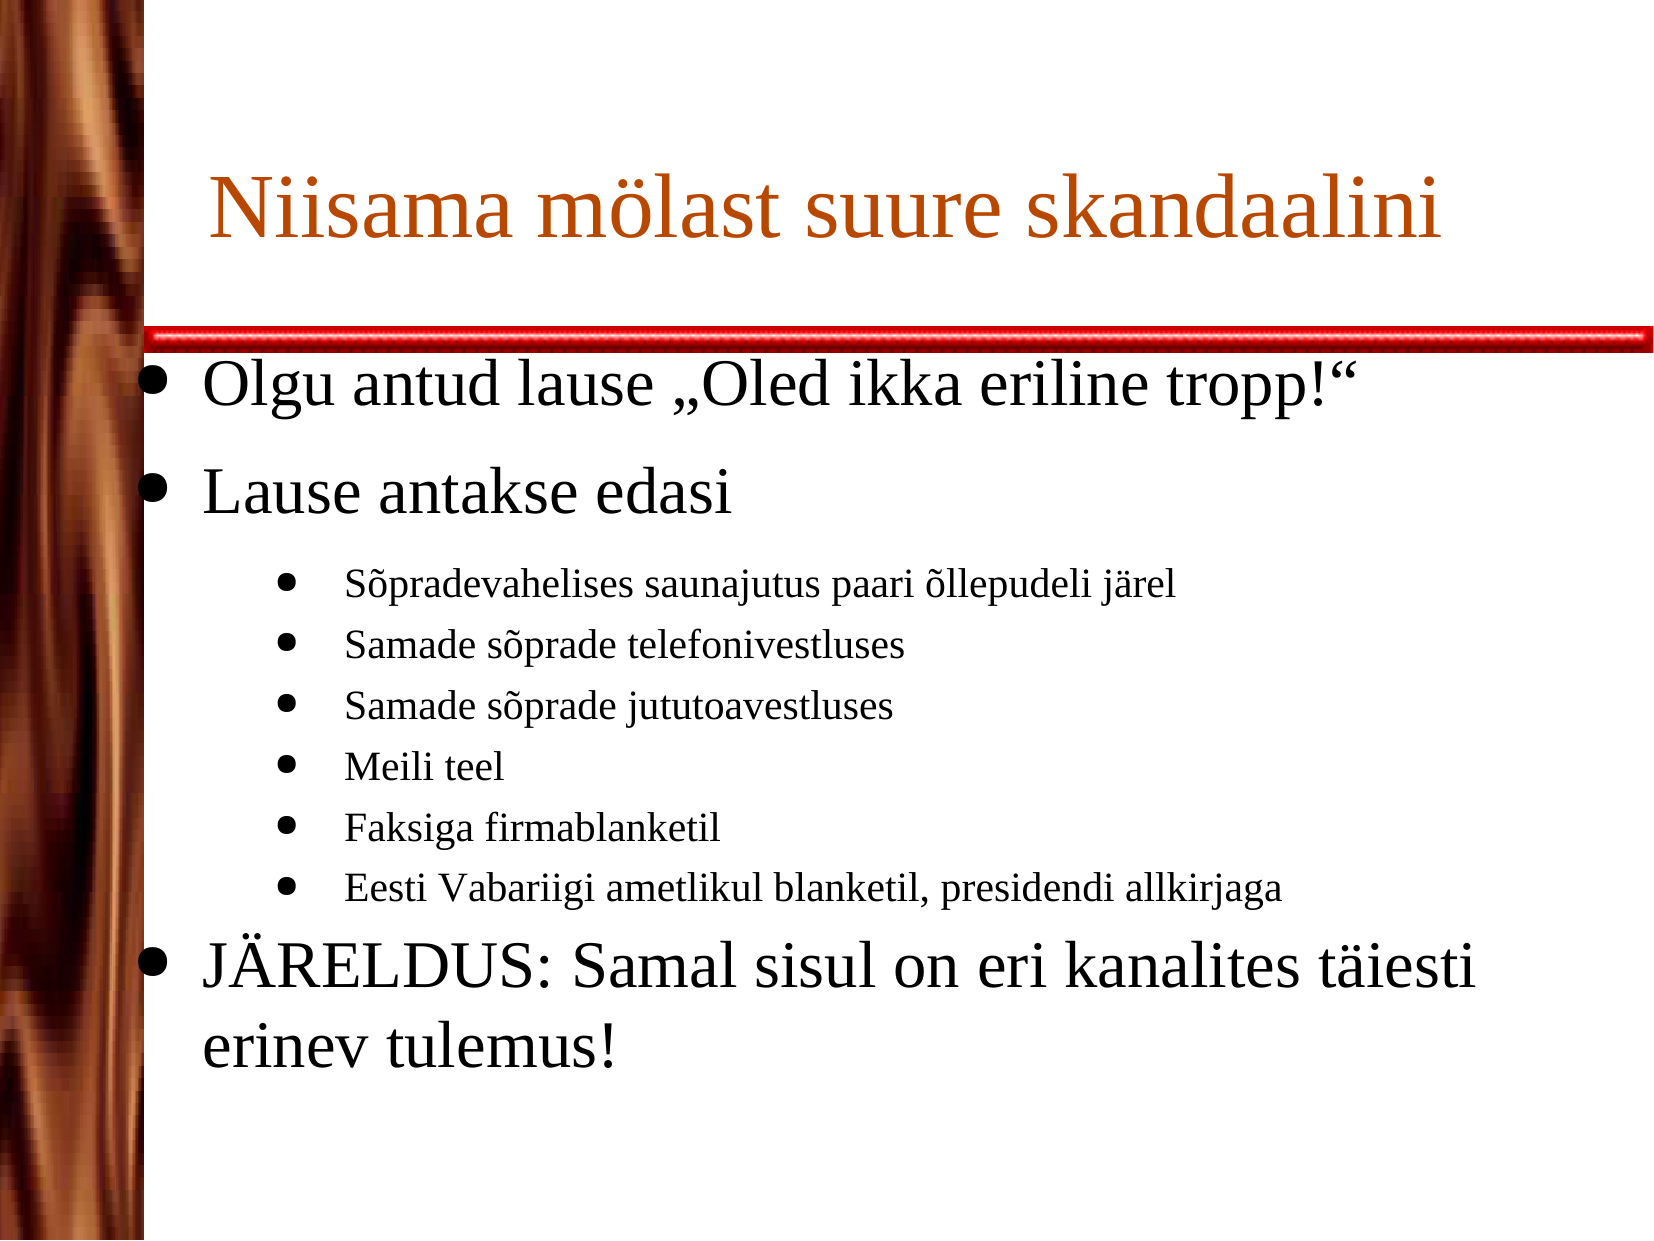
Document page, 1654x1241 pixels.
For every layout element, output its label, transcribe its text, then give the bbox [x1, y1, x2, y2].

list Olgu antud lause „Oled ikka eriline tropp!“ Lause antakse edasi Sõpradevahelises saunajutus paari õllepudeli järel Samade sõprade telefonivestluses Samade sõprade jututoavestluses Meili teel Faksiga firmablanketil Eesti Vabariigi ametlikul blanketil, presidendi allkirjaga JÄRELDUS: Samal sisul on eri kanalites täiesti erinev tulemus! [121, 344, 1533, 1126]
title Niisama mölast suure skandaalini [121, 100, 1533, 312]
picture [0, 0, 1654, 1240]
